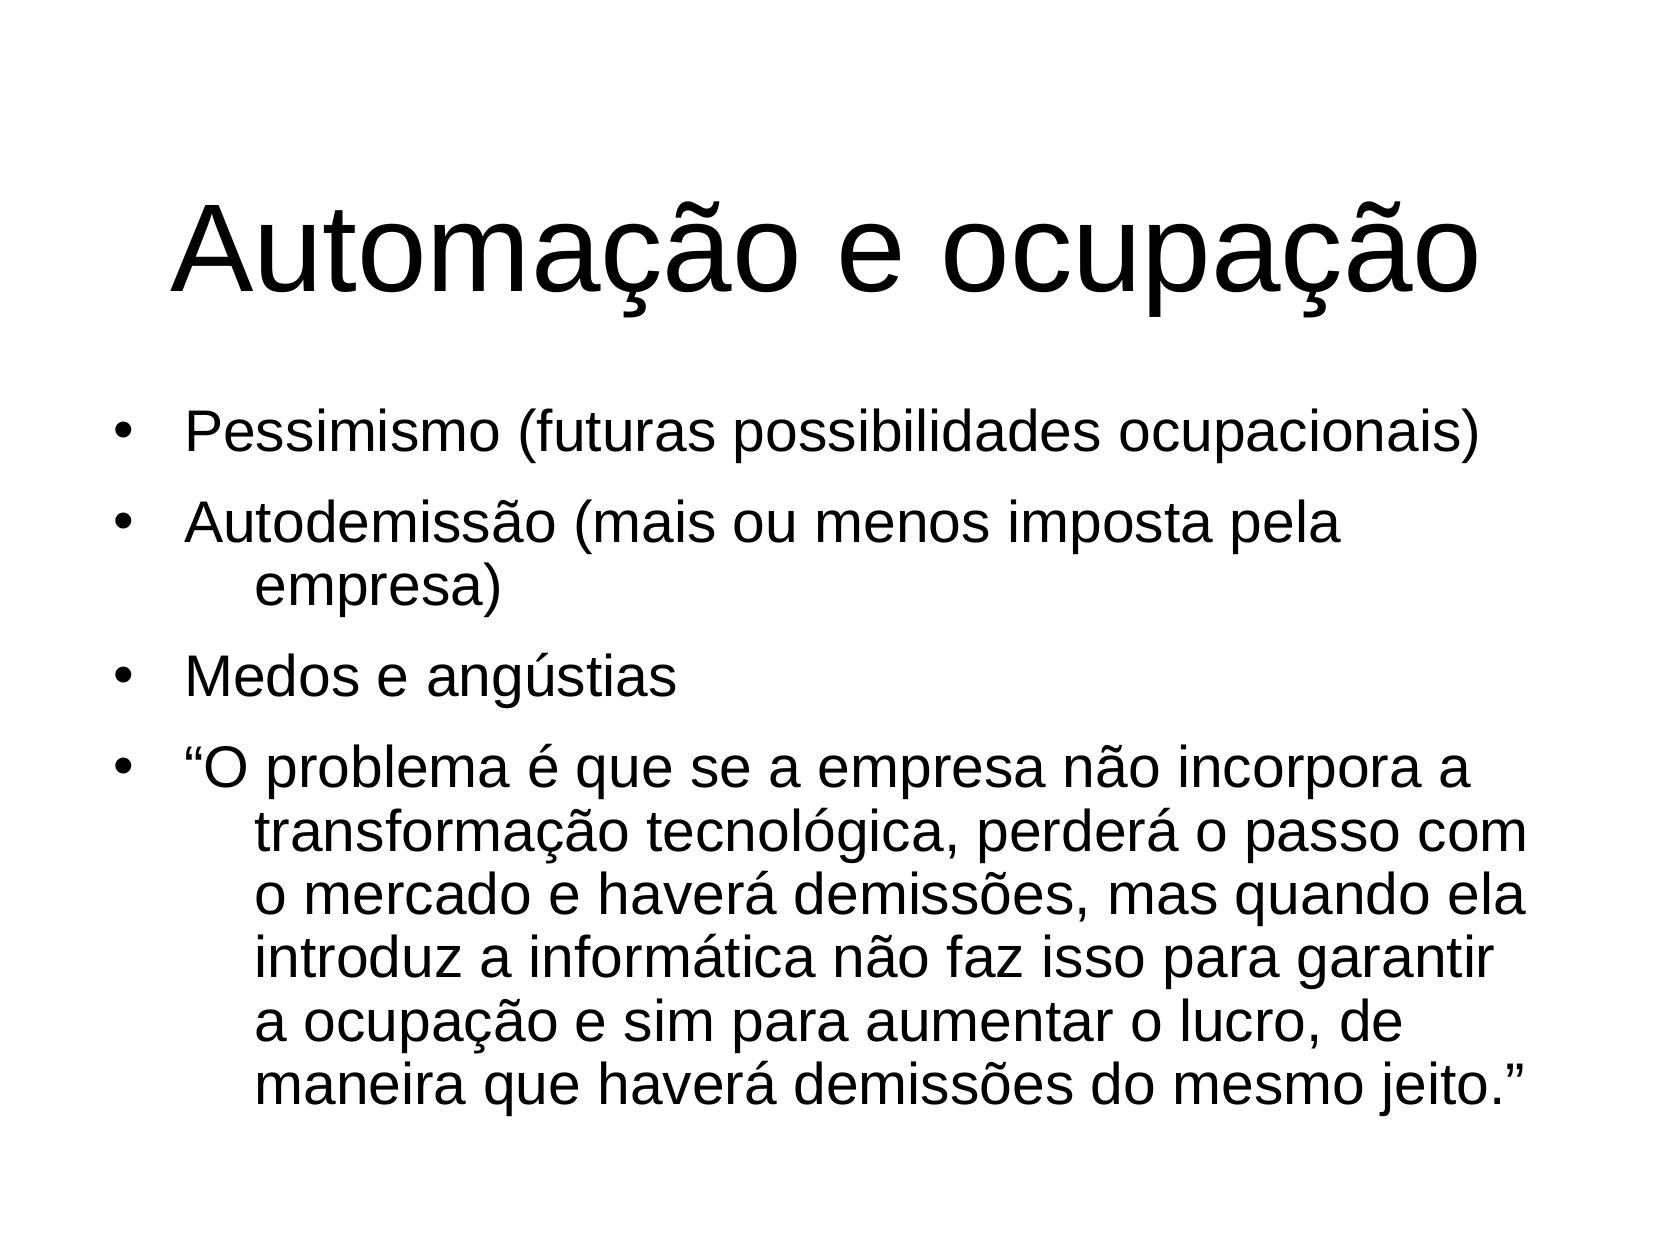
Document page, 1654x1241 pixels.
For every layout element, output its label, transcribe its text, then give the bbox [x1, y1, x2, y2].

title Automação e ocupação [113, 166, 1540, 262]
list Pessimismo (futuras possibilidades ocupacionais) Autodemissão (mais ou menos imposta pela empresa) Medos e angústias “O problema é que se a empresa não incorpora a transformação tecnológica, perderá o passo com o mercado e haverá demissões, mas quando ela introduz a informática não faz isso para garantir a ocupação e sim para aumentar o lucro, de maneira que haverá demissões do mesmo jeito.” [113, 400, 1540, 1135]
